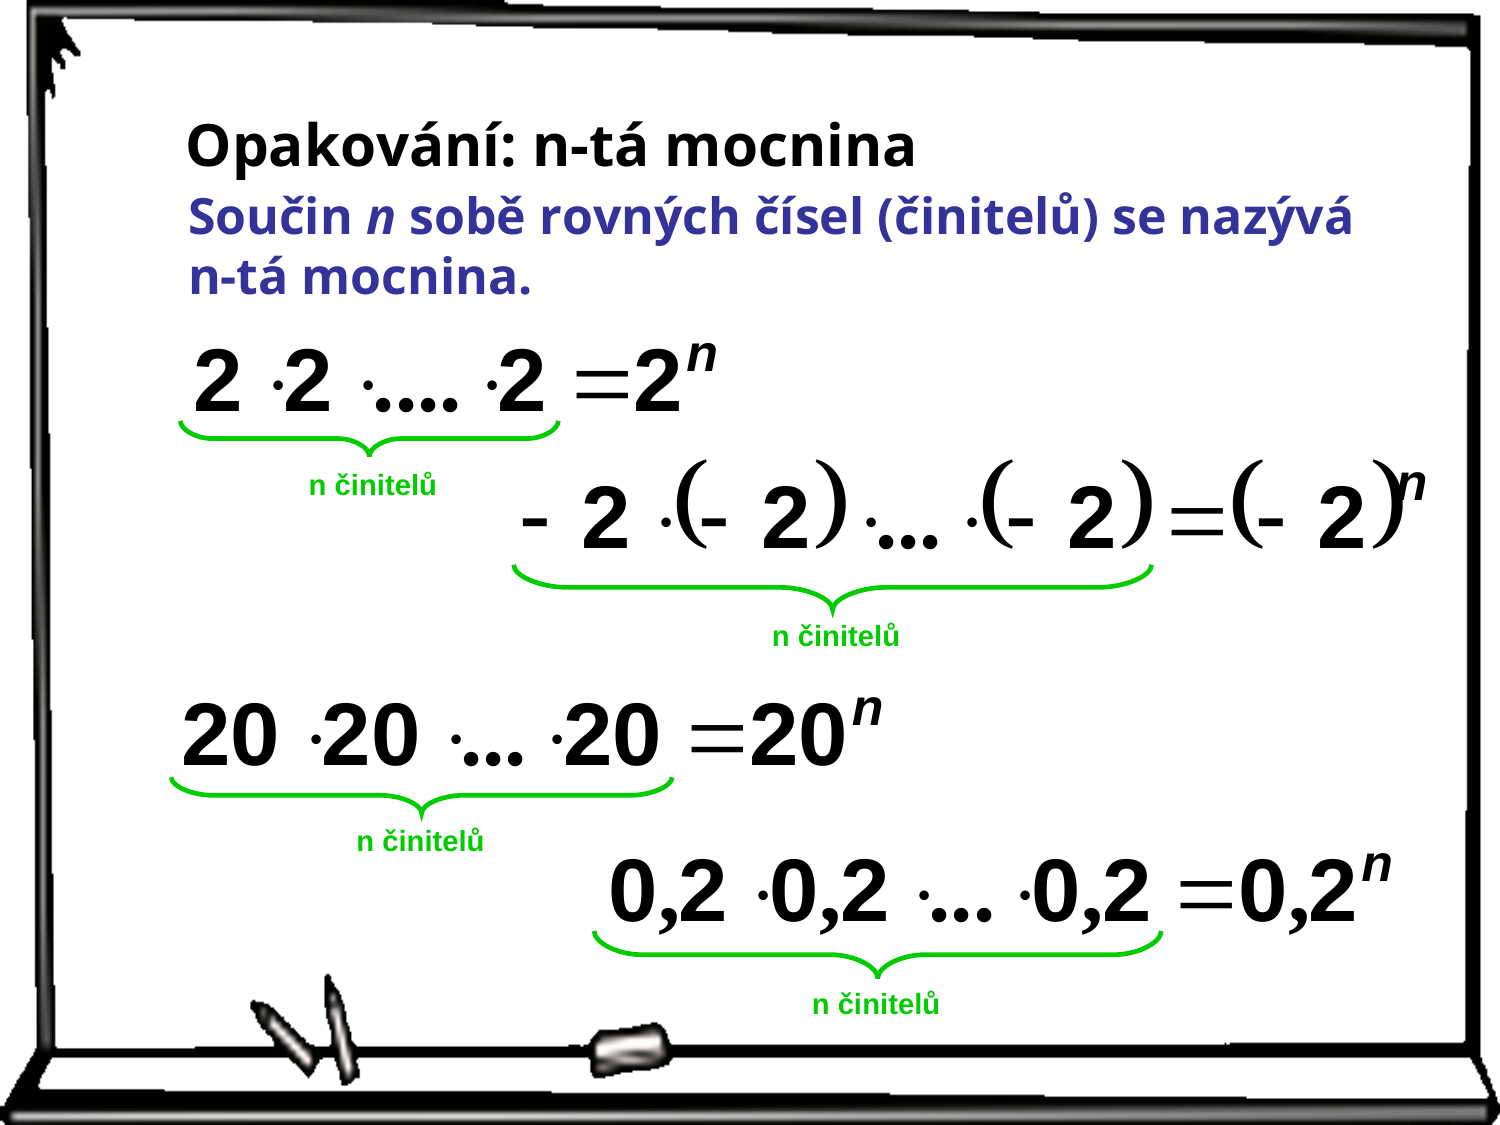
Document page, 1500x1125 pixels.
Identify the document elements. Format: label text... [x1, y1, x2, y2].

text_box n činitelů [341, 815, 531, 866]
picture [0, 0, 1500, 1125]
text_box n činitelů [293, 458, 484, 509]
chart [183, 314, 1447, 586]
chart [183, 432, 361, 449]
chart [171, 785, 405, 803]
text_box Součin n sobě rovných čísel (činitelů) se nazývá n-tá mocnina. [173, 191, 1403, 298]
text_box n činitelů [797, 977, 987, 1029]
chart [597, 824, 1412, 959]
chart [171, 668, 904, 803]
text_box Opakování: n-tá mocnina [171, 89, 1211, 197]
chart [597, 943, 842, 959]
text_box n činitelů [757, 609, 947, 660]
